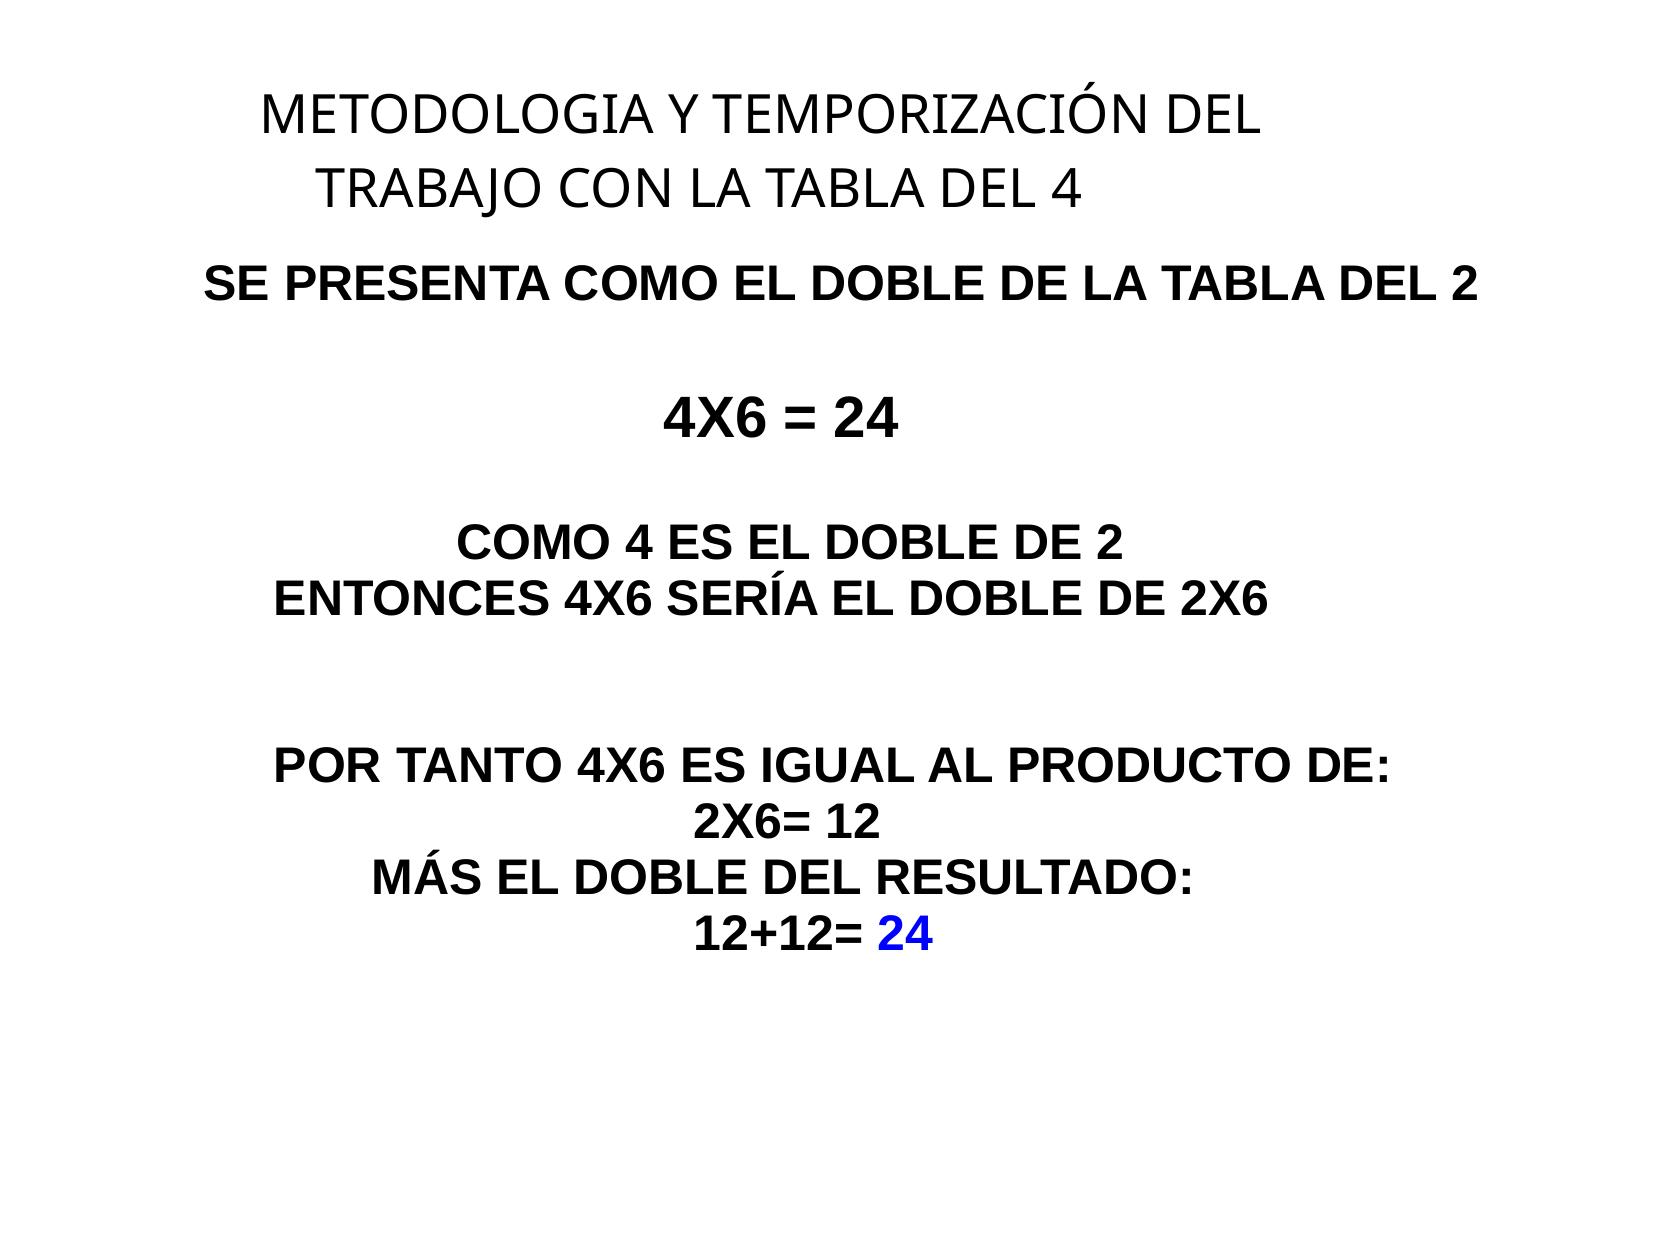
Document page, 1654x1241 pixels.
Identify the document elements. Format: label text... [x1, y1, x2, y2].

text_box 4X6 = 24 COMO 4 ES EL DOBLE DE 2 ENTONCES 4X6 SERÍA EL DOBLE DE 2X6 POR TANTO 4X6 ES IGUAL AL PRODUCTO DE: 2X6= 12 MÁS EL DOBLE DEL RESULTADO: 12+12= 24 [259, 377, 1465, 1241]
text_box METODOLOGIA Y TEMPORIZACIÓN DEL TRABAJO CON LA TABLA DEL 4 [244, 68, 1334, 229]
text_box SE PRESENTA COMO EL DOBLE DE LA TABLA DEL 2 [188, 248, 1495, 320]
